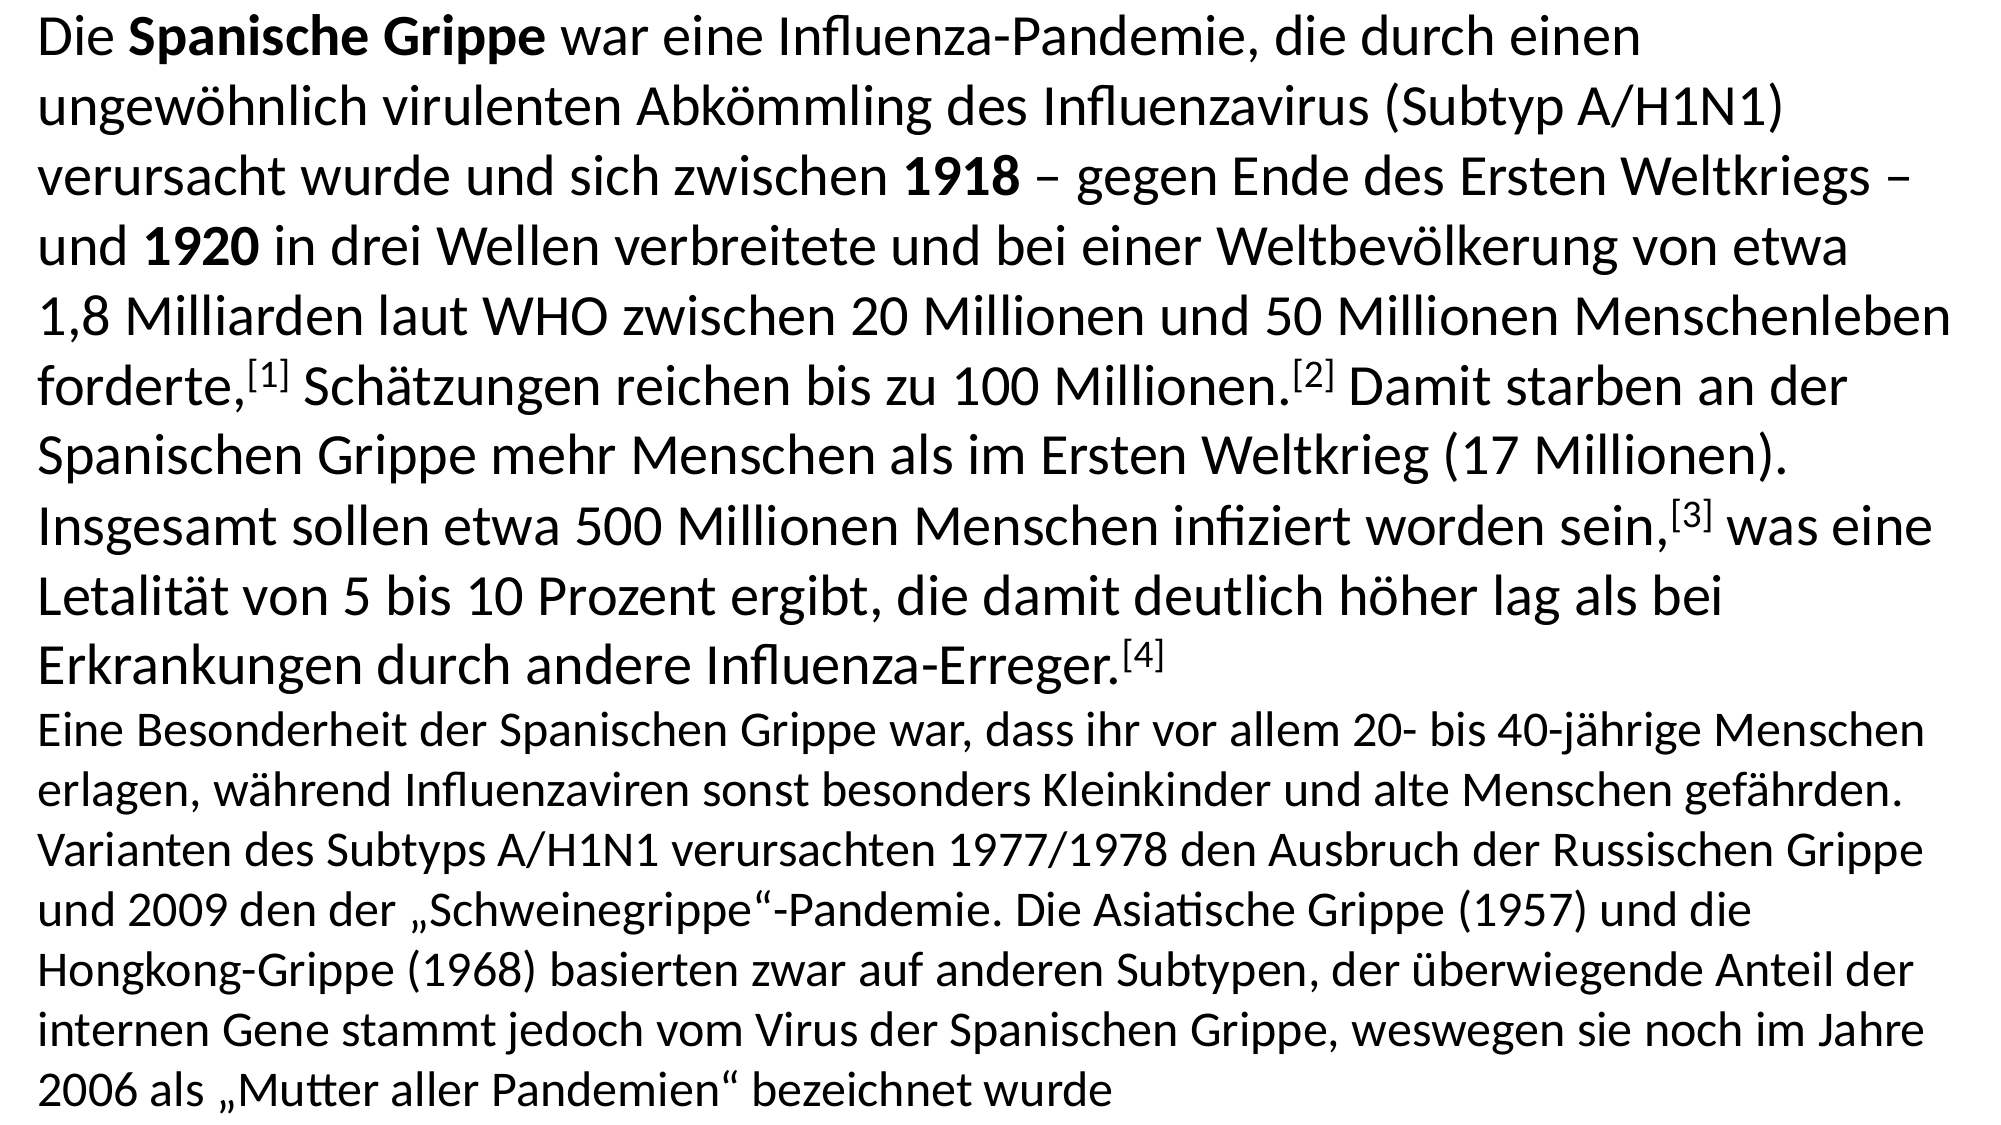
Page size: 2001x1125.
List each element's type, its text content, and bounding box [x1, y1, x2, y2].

text_box Die Spanische Grippe war eine Influenza-Pandemie, die durch einen ungewöhnlich virulenten Abkömmling des Influenzavirus (Subtyp A/H1N1) verursacht wurde und sich zwischen 1918 – gegen Ende des Ersten Weltkriegs – und 1920 in drei Wellen verbreitete und bei einer Weltbevölkerung von etwa 1,8 Milliarden laut WHO zwischen 20 Millionen und 50 Millionen Menschenleben forderte,[1] Schätzungen reichen bis zu 100 Millionen.[2] Damit starben an der Spanischen Grippe mehr Menschen als im Ersten Weltkrieg (17 Millionen). Insgesamt sollen etwa 500 Millionen Menschen infiziert worden sein,[3] was eine Letalität von 5 bis 10 Prozent ergibt, die damit deutlich höher lag als bei Erkrankungen durch andere Influenza-Erreger.[4] Eine Besonderheit der Spanischen Grippe war, dass ihr vor allem 20- bis 40-jährige Menschen erlagen, während Influenzaviren sonst besonders Kleinkinder und alte Menschen gefährden. Varianten des Subtyps A/H1N1 verursachten 1977/1978 den Ausbruch der Russischen Grippe und 2009 den der „Schweinegrippe“-Pandemie. Die Asiatische Grippe (1957) und die Hongkong-Grippe (1968) basierten zwar auf anderen Subtypen, der überwiegende Anteil der internen Gene stammt jedoch vom Virus der Spanischen Grippe, weswegen sie noch im Jahre 2006 als „Mutter aller Pandemien“ bezeichnet wurde [23, 0, 1977, 1124]
